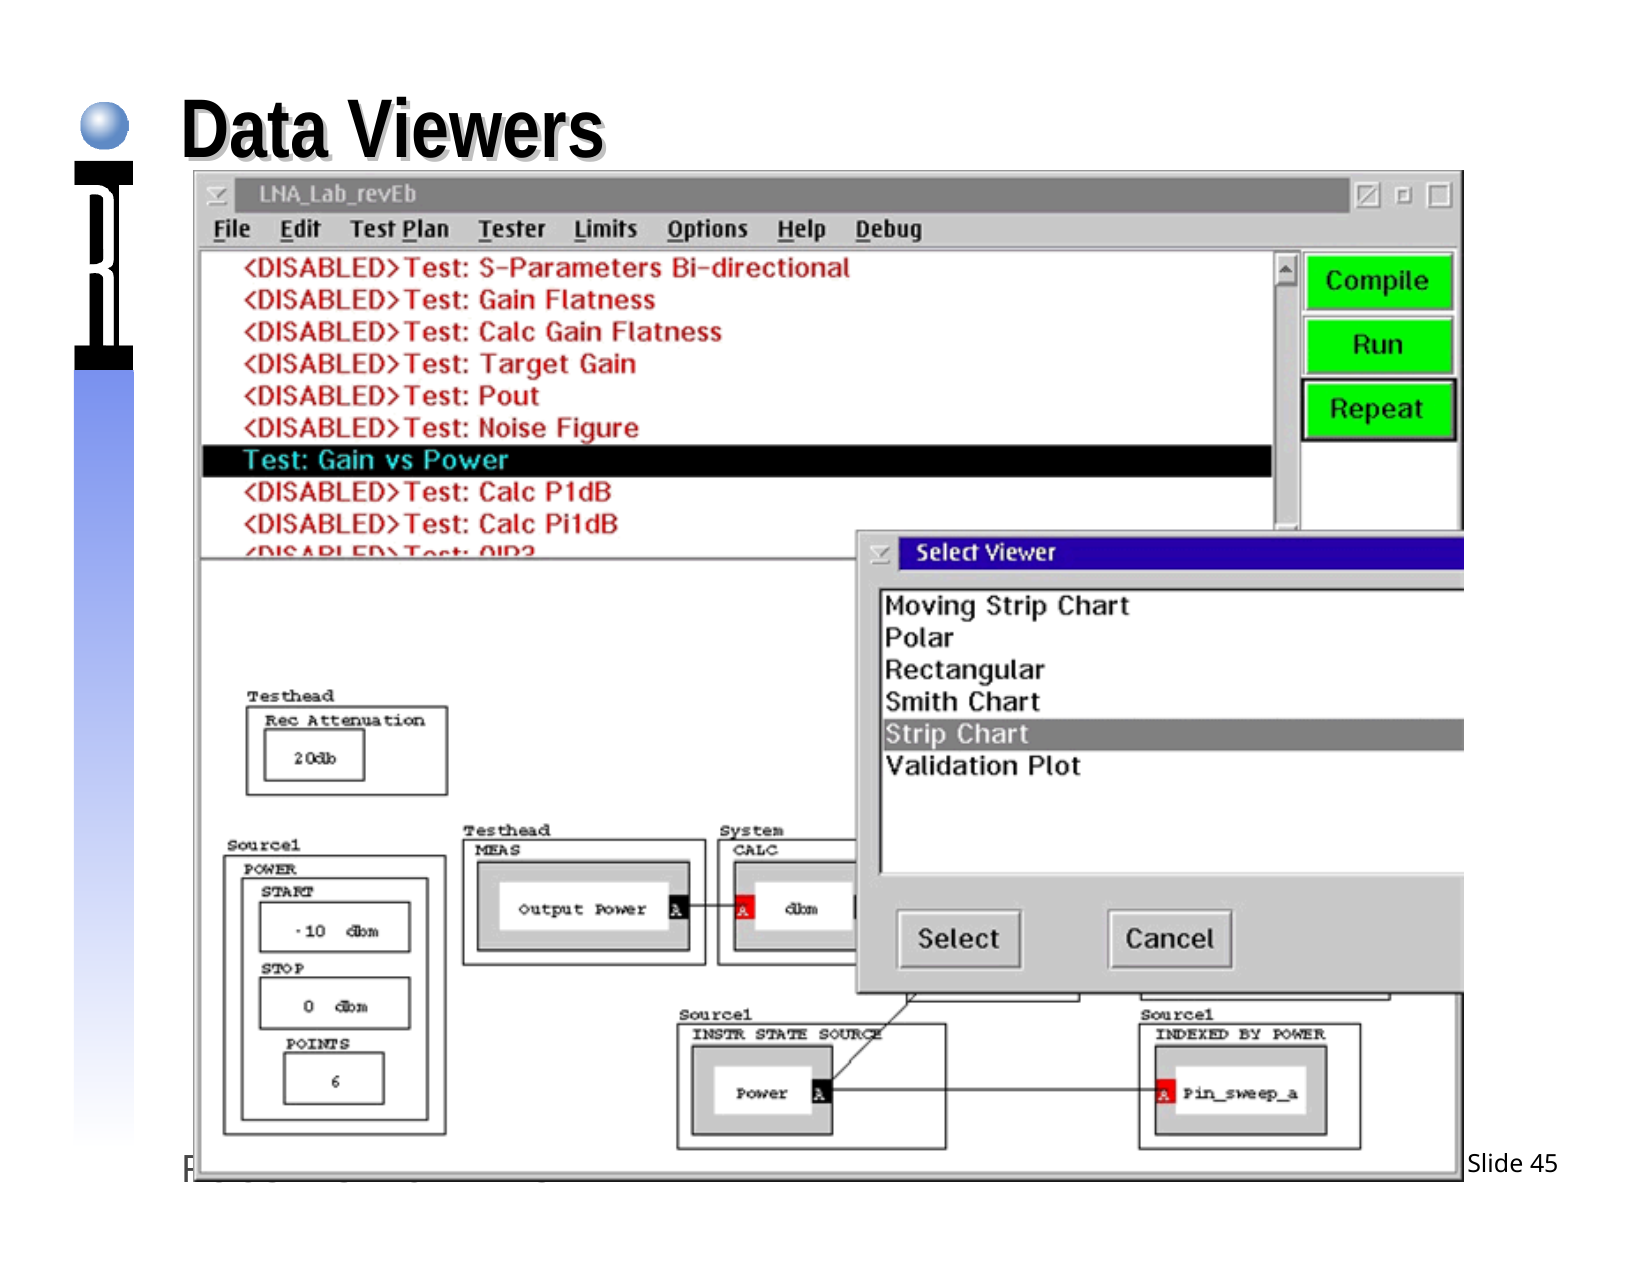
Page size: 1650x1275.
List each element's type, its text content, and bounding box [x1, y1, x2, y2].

picture [193, 170, 1464, 1183]
text_box Data Viewers [180, 0, 1534, 175]
